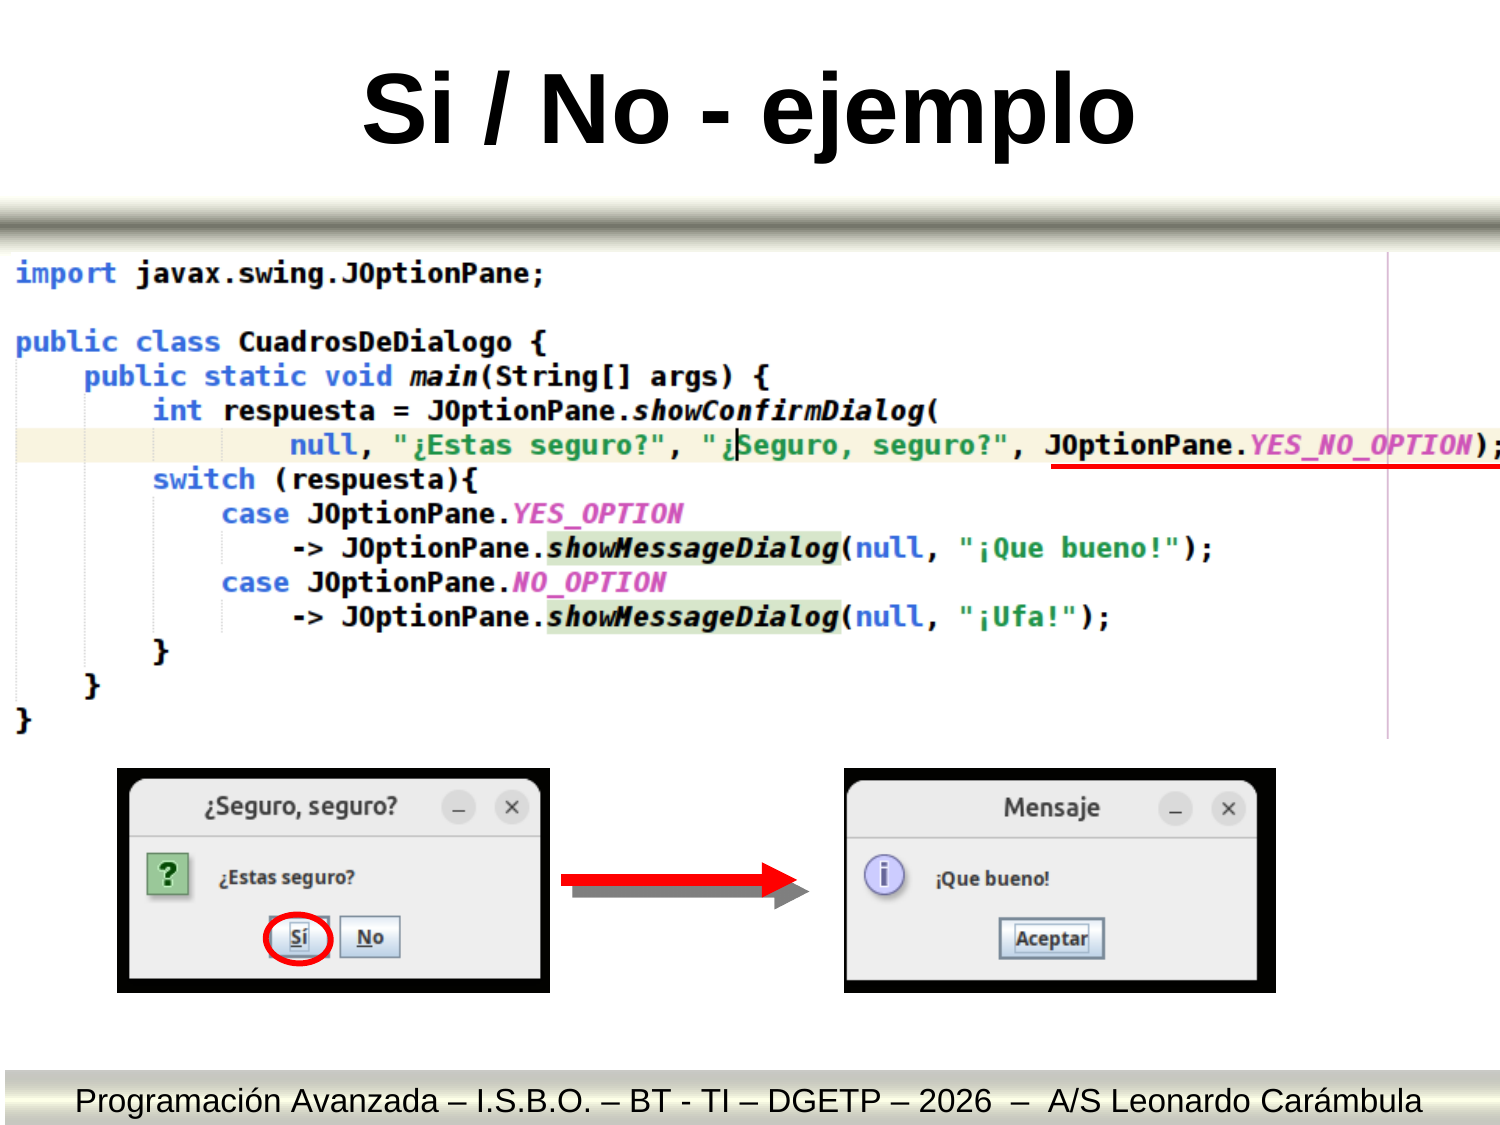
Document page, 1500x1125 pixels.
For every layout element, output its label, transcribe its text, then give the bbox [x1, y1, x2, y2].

picture [844, 768, 1276, 993]
title Si / No - ejemplo [0, 9, 1500, 198]
picture [117, 768, 550, 993]
picture [11, 252, 1500, 739]
